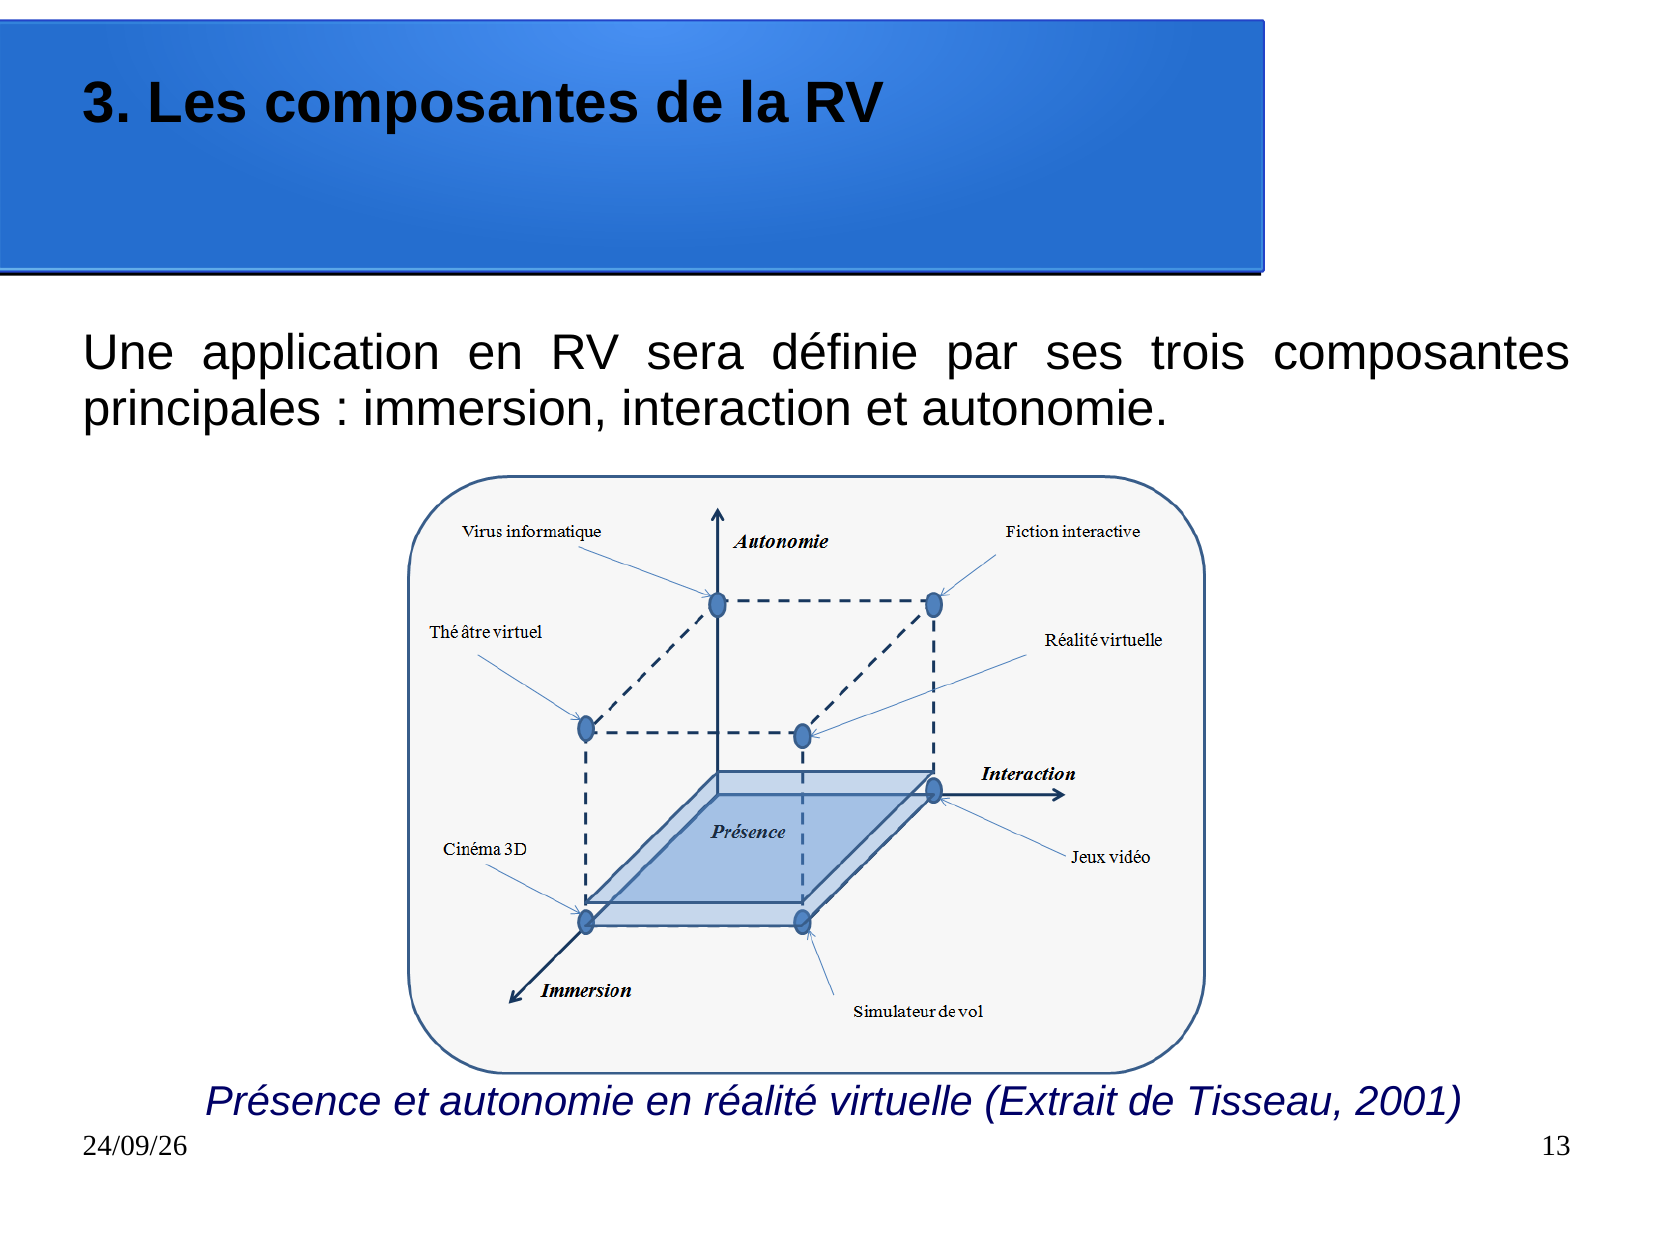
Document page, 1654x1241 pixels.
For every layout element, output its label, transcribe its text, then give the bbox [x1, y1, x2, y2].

text_box Présence et autonomie en réalité virtuelle (Extrait de Tisseau, 2001) [82, 324, 1571, 1241]
picture [383, 474, 1212, 1075]
title 3. Les composantes de la RV [82, 69, 1264, 238]
